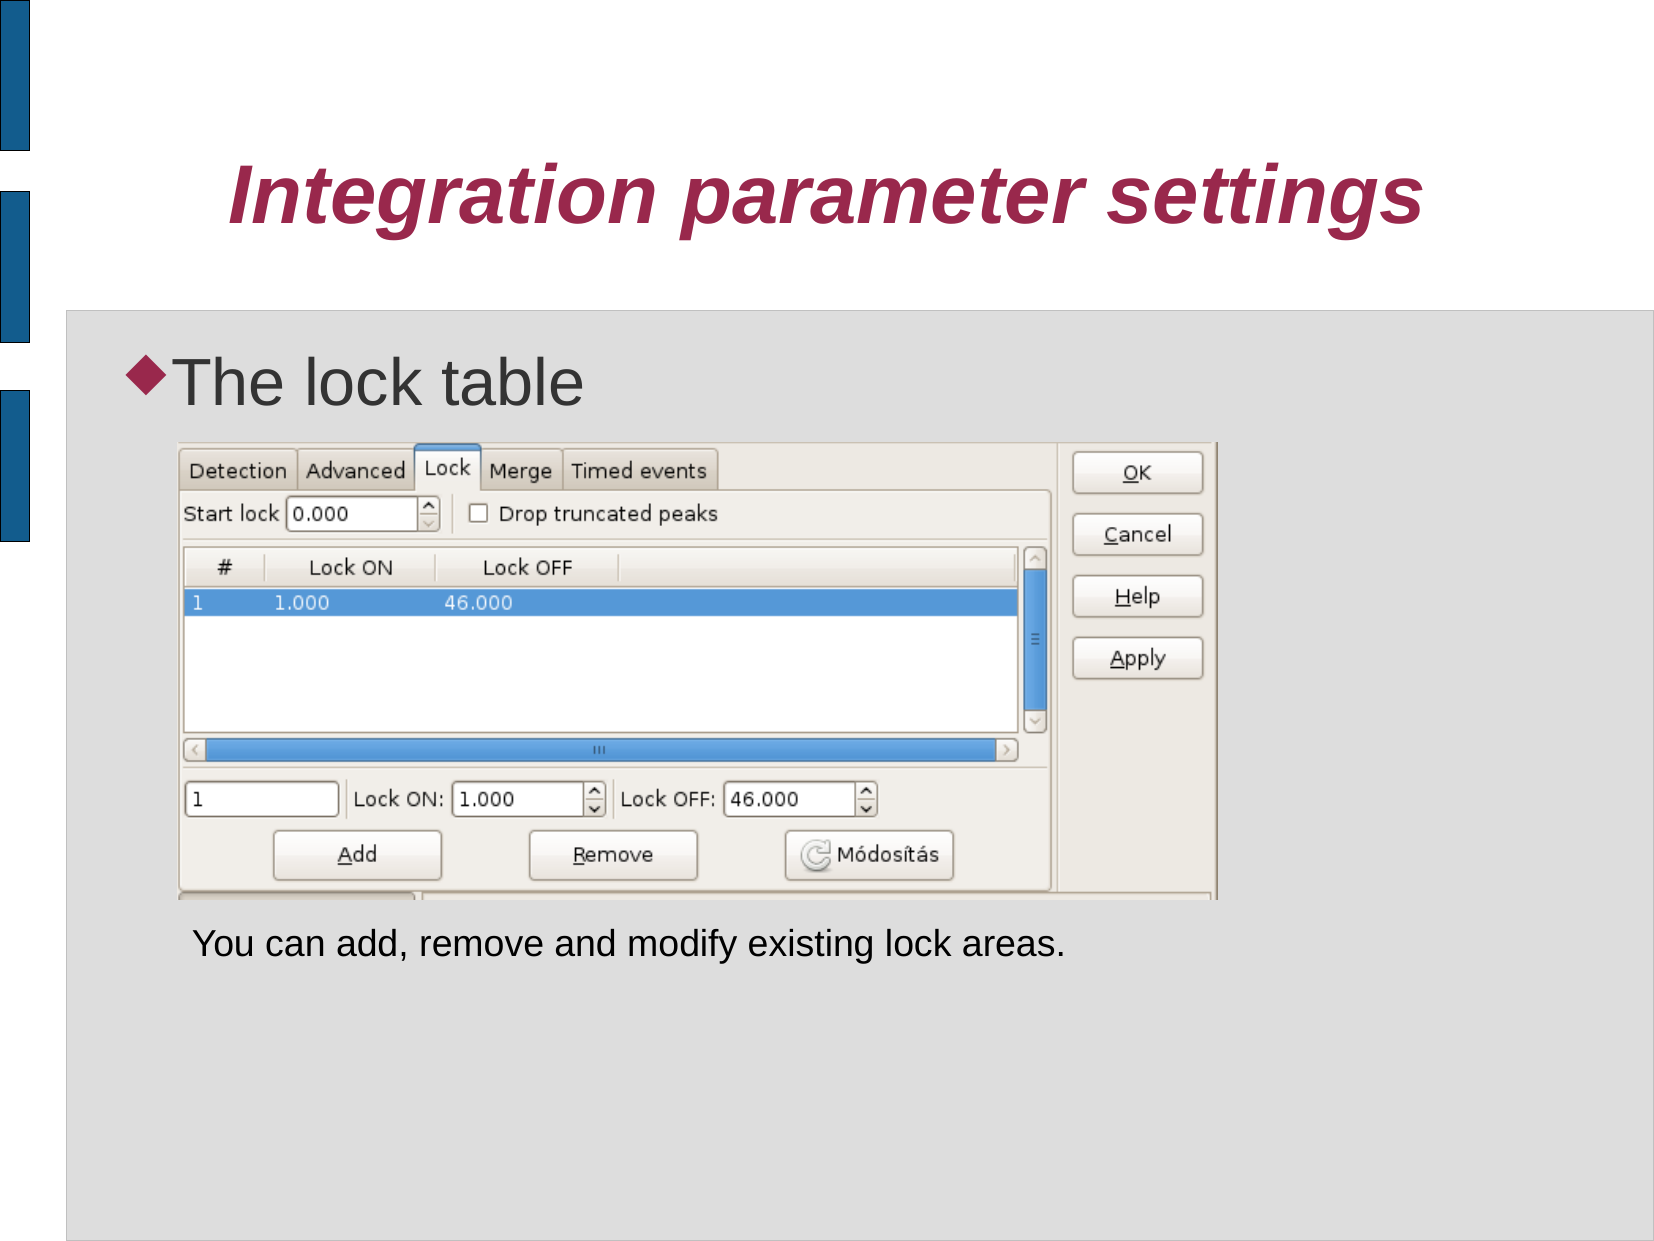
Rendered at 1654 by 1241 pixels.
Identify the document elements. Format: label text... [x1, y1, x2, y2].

picture [177, 442, 1218, 900]
text_box You can add, remove and modify existing lock areas. [177, 915, 1211, 973]
list The lock table [121, 344, 1534, 1149]
title Integration parameter settings [121, 98, 1534, 291]
